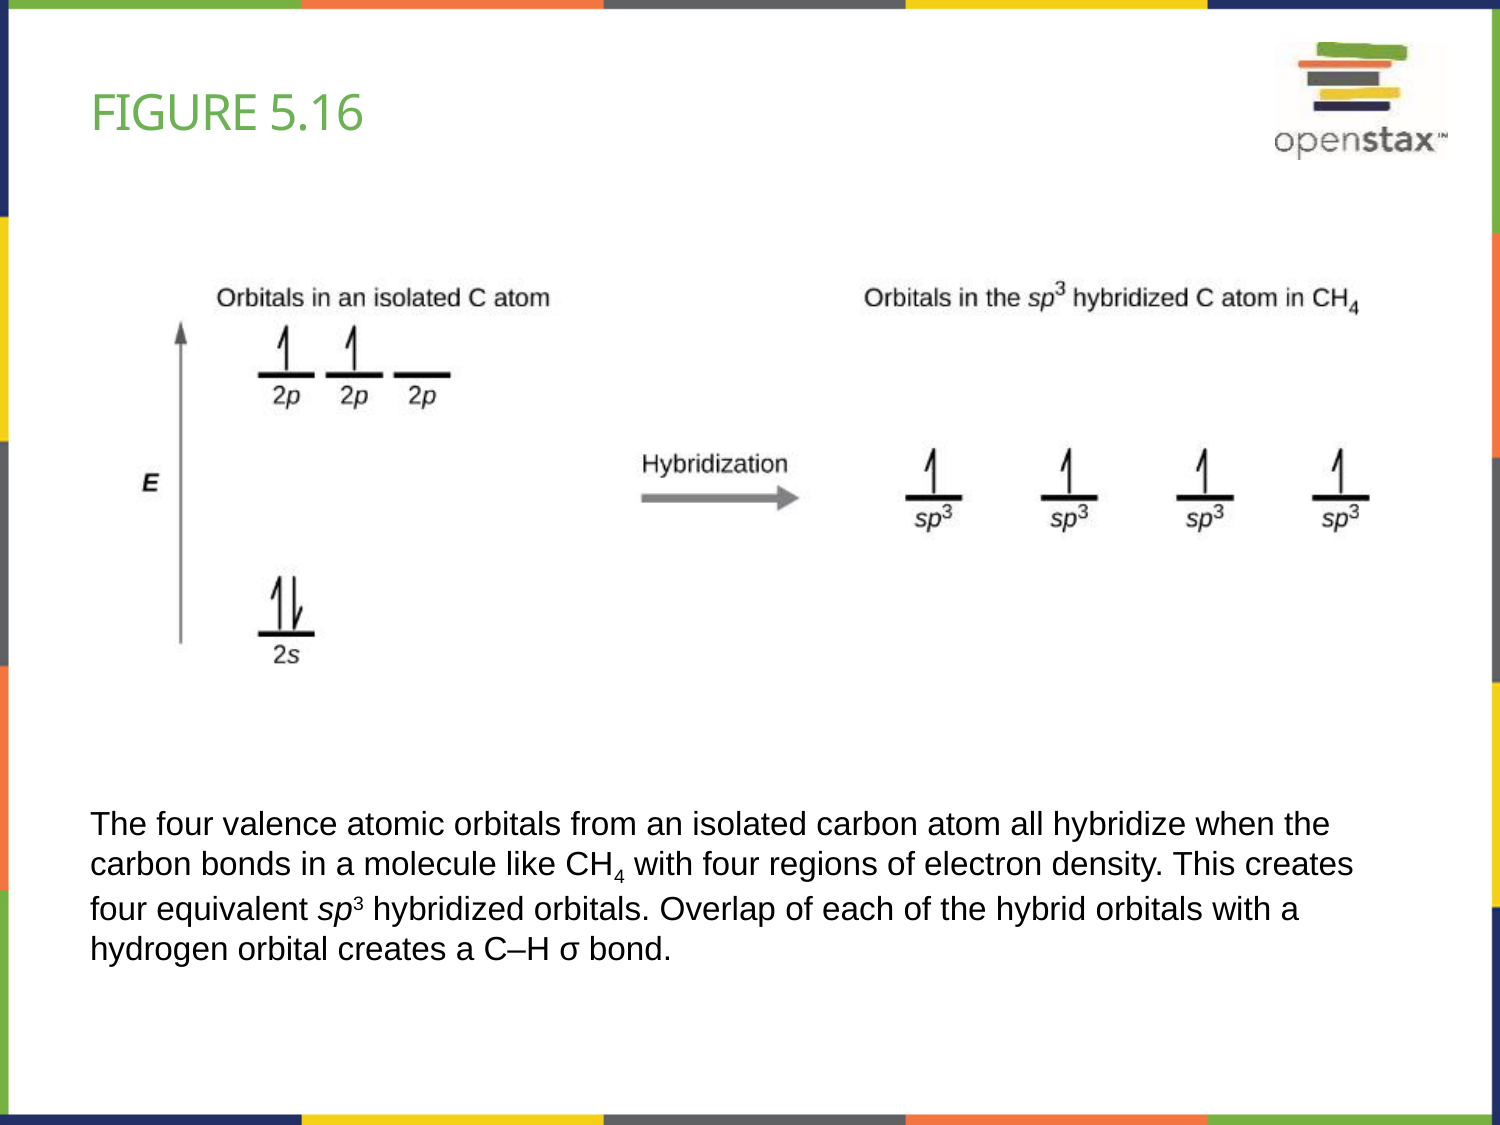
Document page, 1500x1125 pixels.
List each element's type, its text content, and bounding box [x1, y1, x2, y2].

picture [0, 0, 1500, 1125]
list The four valence atomic orbitals from an isolated carbon atom all hybridize when the carbon bonds in a molecule like CH4 with four regions of electron density. This creates four equivalent sp3 hybridized orbitals. Overlap of each of the hybrid orbitals with a hydrogen orbital creates a C–H σ bond. [75, 794, 1398, 986]
title Figure 5.16 [75, 39, 1398, 148]
